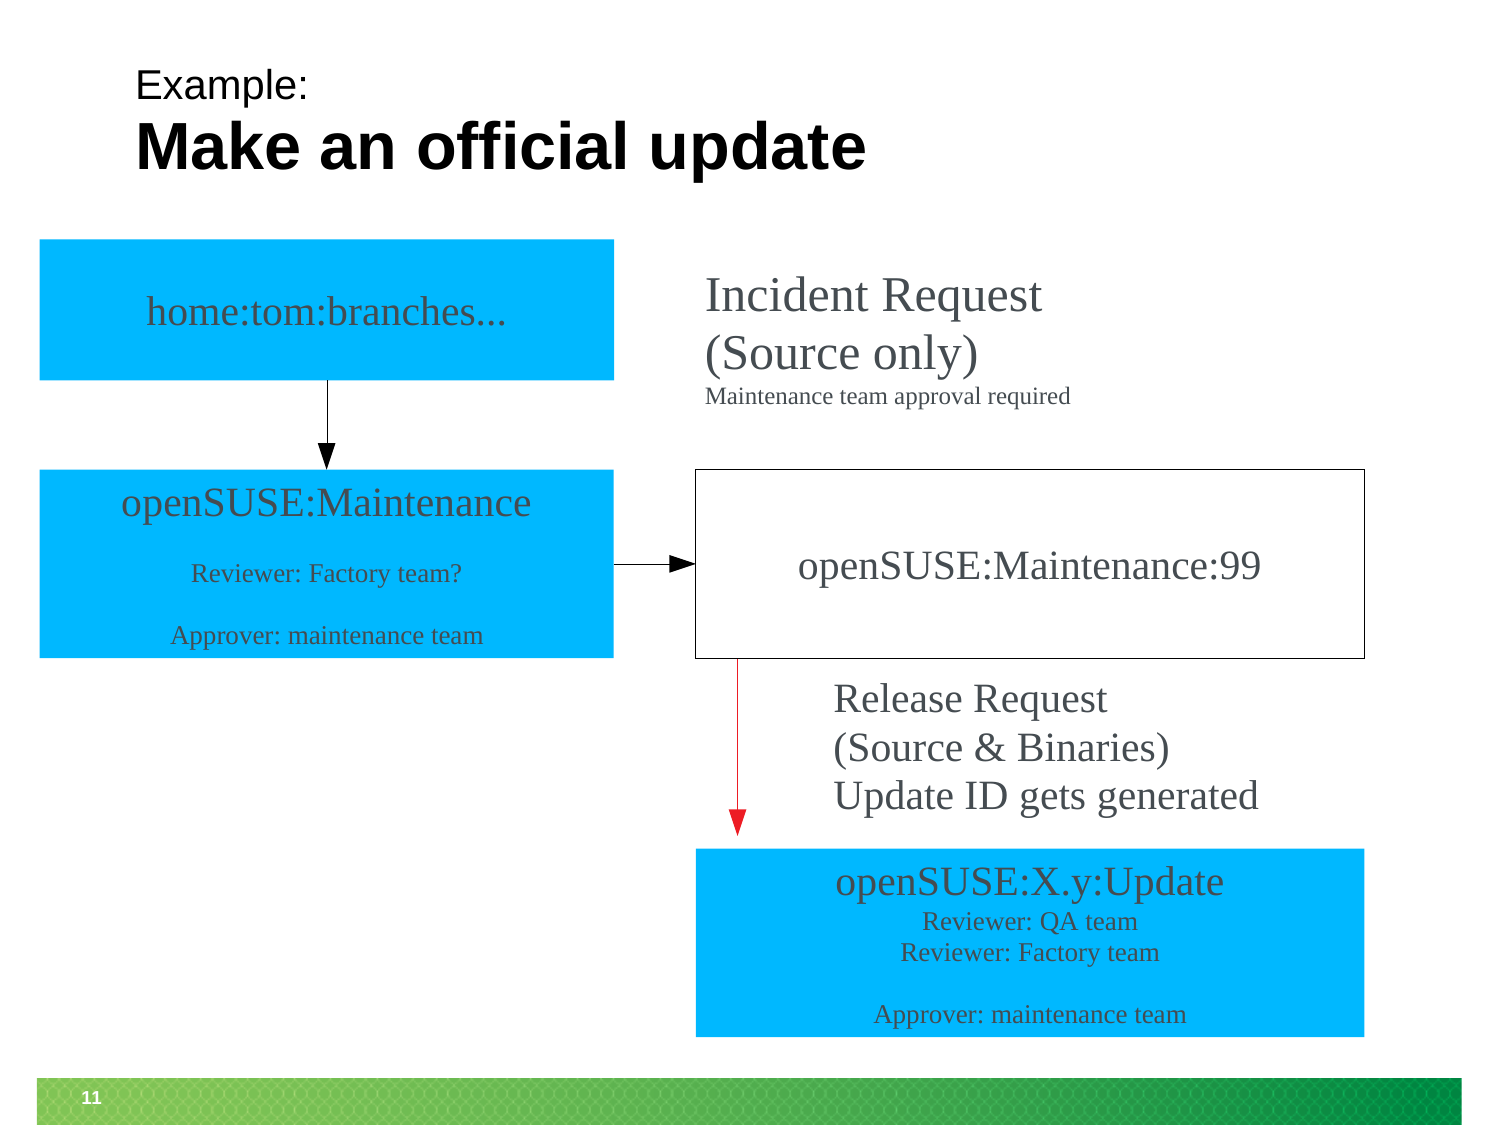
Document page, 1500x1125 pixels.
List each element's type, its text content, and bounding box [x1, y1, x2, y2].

title Example: Make an official update [135, 41, 1372, 204]
text_box Incident Request (Source only) Maintenance team approval required [704, 264, 1072, 407]
text_box openSUSE:Maintenance Reviewer: Factory team? Approver: maintenance team [39, 469, 614, 659]
text_box openSUSE:X.y:Update Reviewer: QA team Reviewer: Factory team Approver: maintenance team [695, 848, 1365, 1038]
text_box Release Request (Source & Binaries) Update ID gets generated [833, 673, 1419, 820]
text_box openSUSE:Maintenance:99 [695, 469, 1365, 659]
text_box home:tom:branches... [39, 239, 615, 381]
picture [36, 1078, 1462, 1125]
